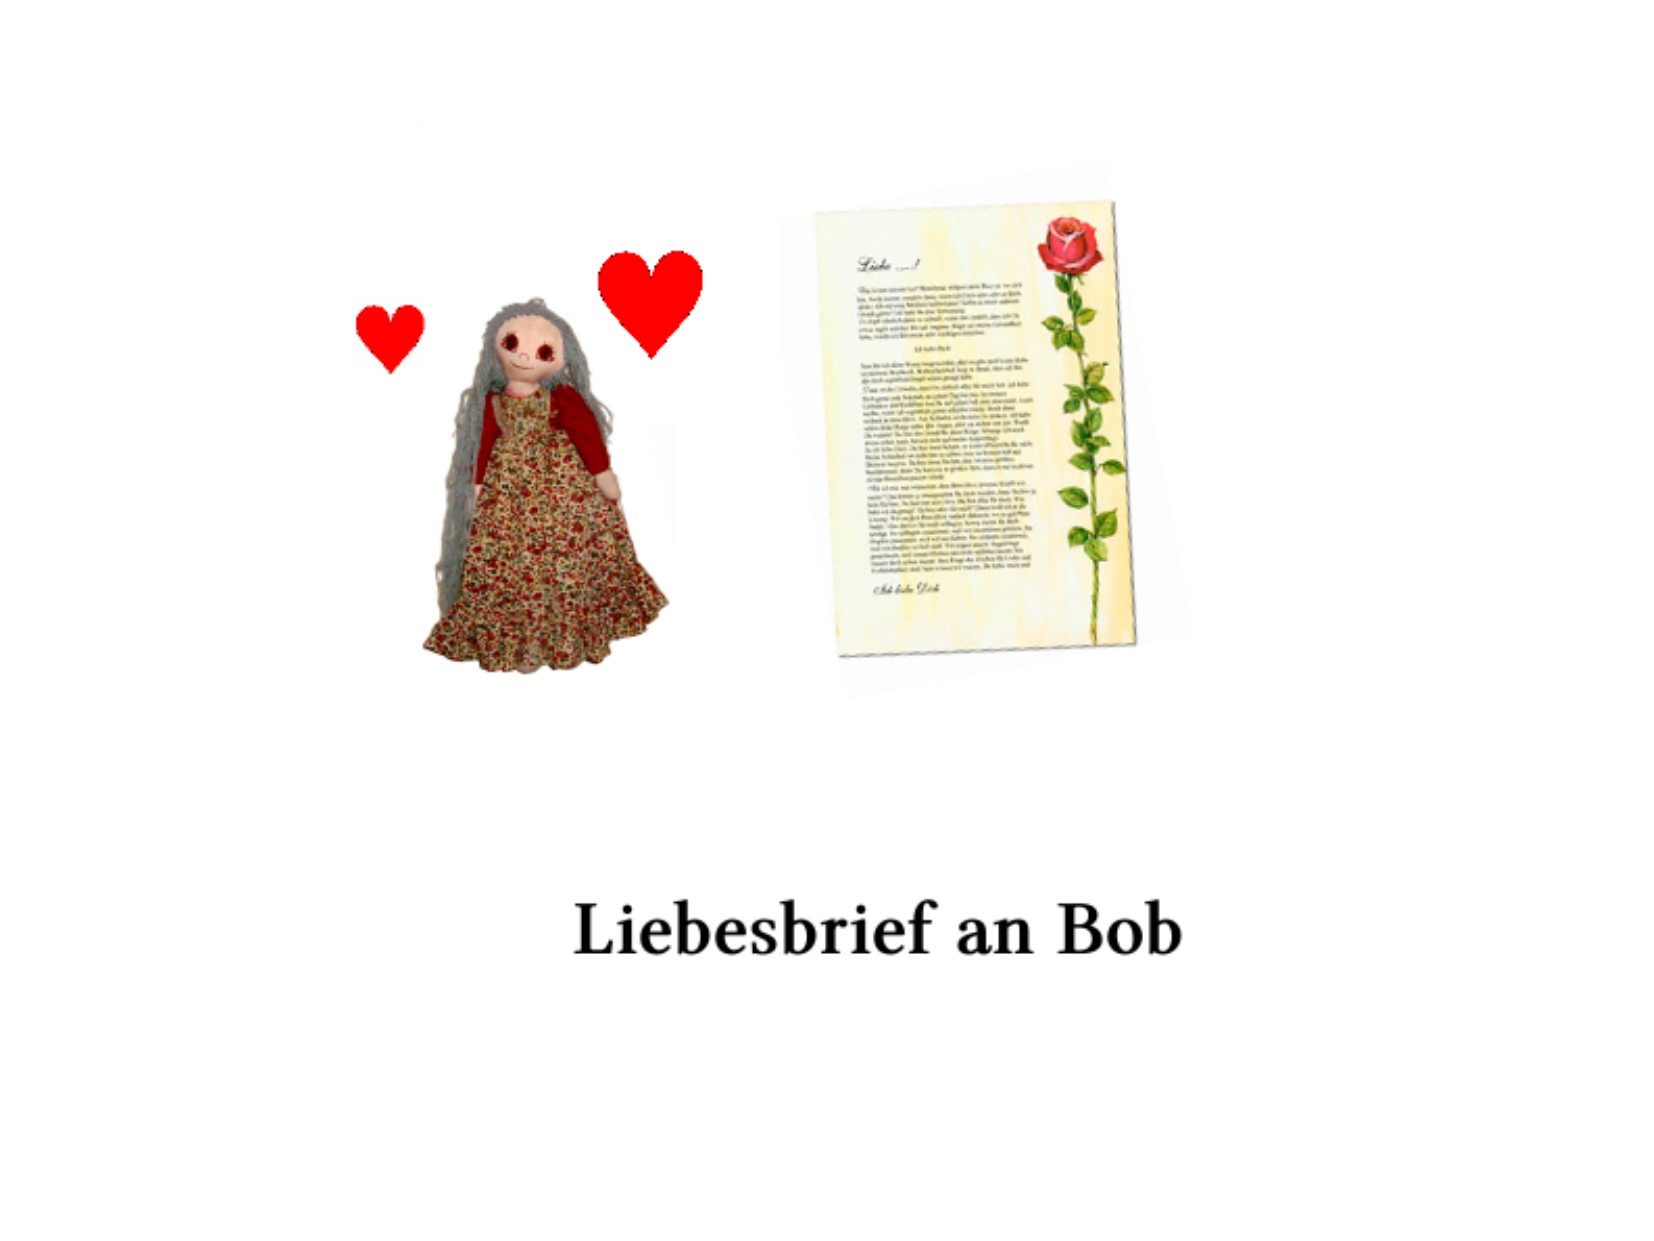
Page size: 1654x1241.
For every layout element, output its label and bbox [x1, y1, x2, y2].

picture [265, 118, 1533, 1102]
